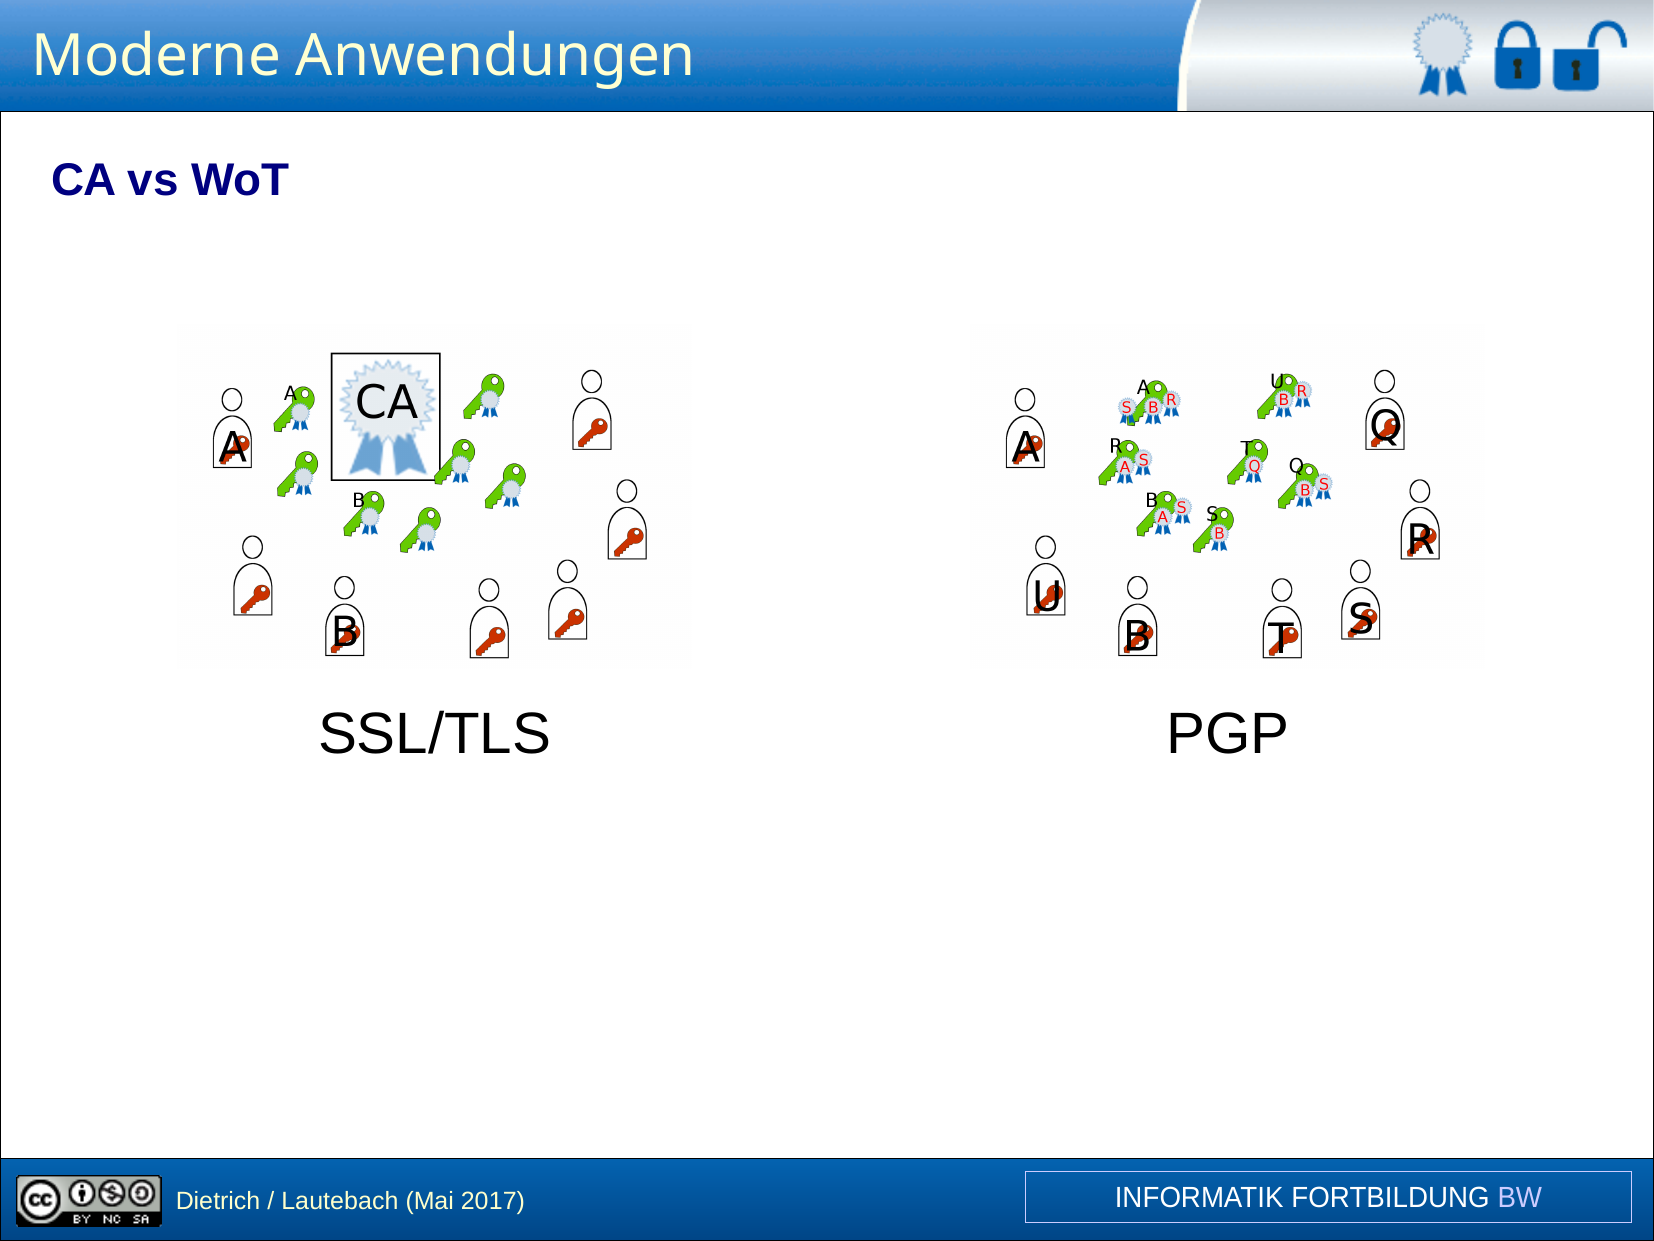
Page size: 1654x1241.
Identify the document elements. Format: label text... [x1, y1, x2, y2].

text_box CA vs WoT [36, 146, 1617, 214]
picture [970, 324, 1485, 669]
picture [0, 0, 1654, 111]
list PGP [850, 700, 1606, 1044]
picture [16, 1175, 162, 1227]
list SSL/TLS [57, 700, 813, 1044]
picture [177, 324, 692, 669]
title Moderne Anwendungen [31, 14, 1151, 92]
